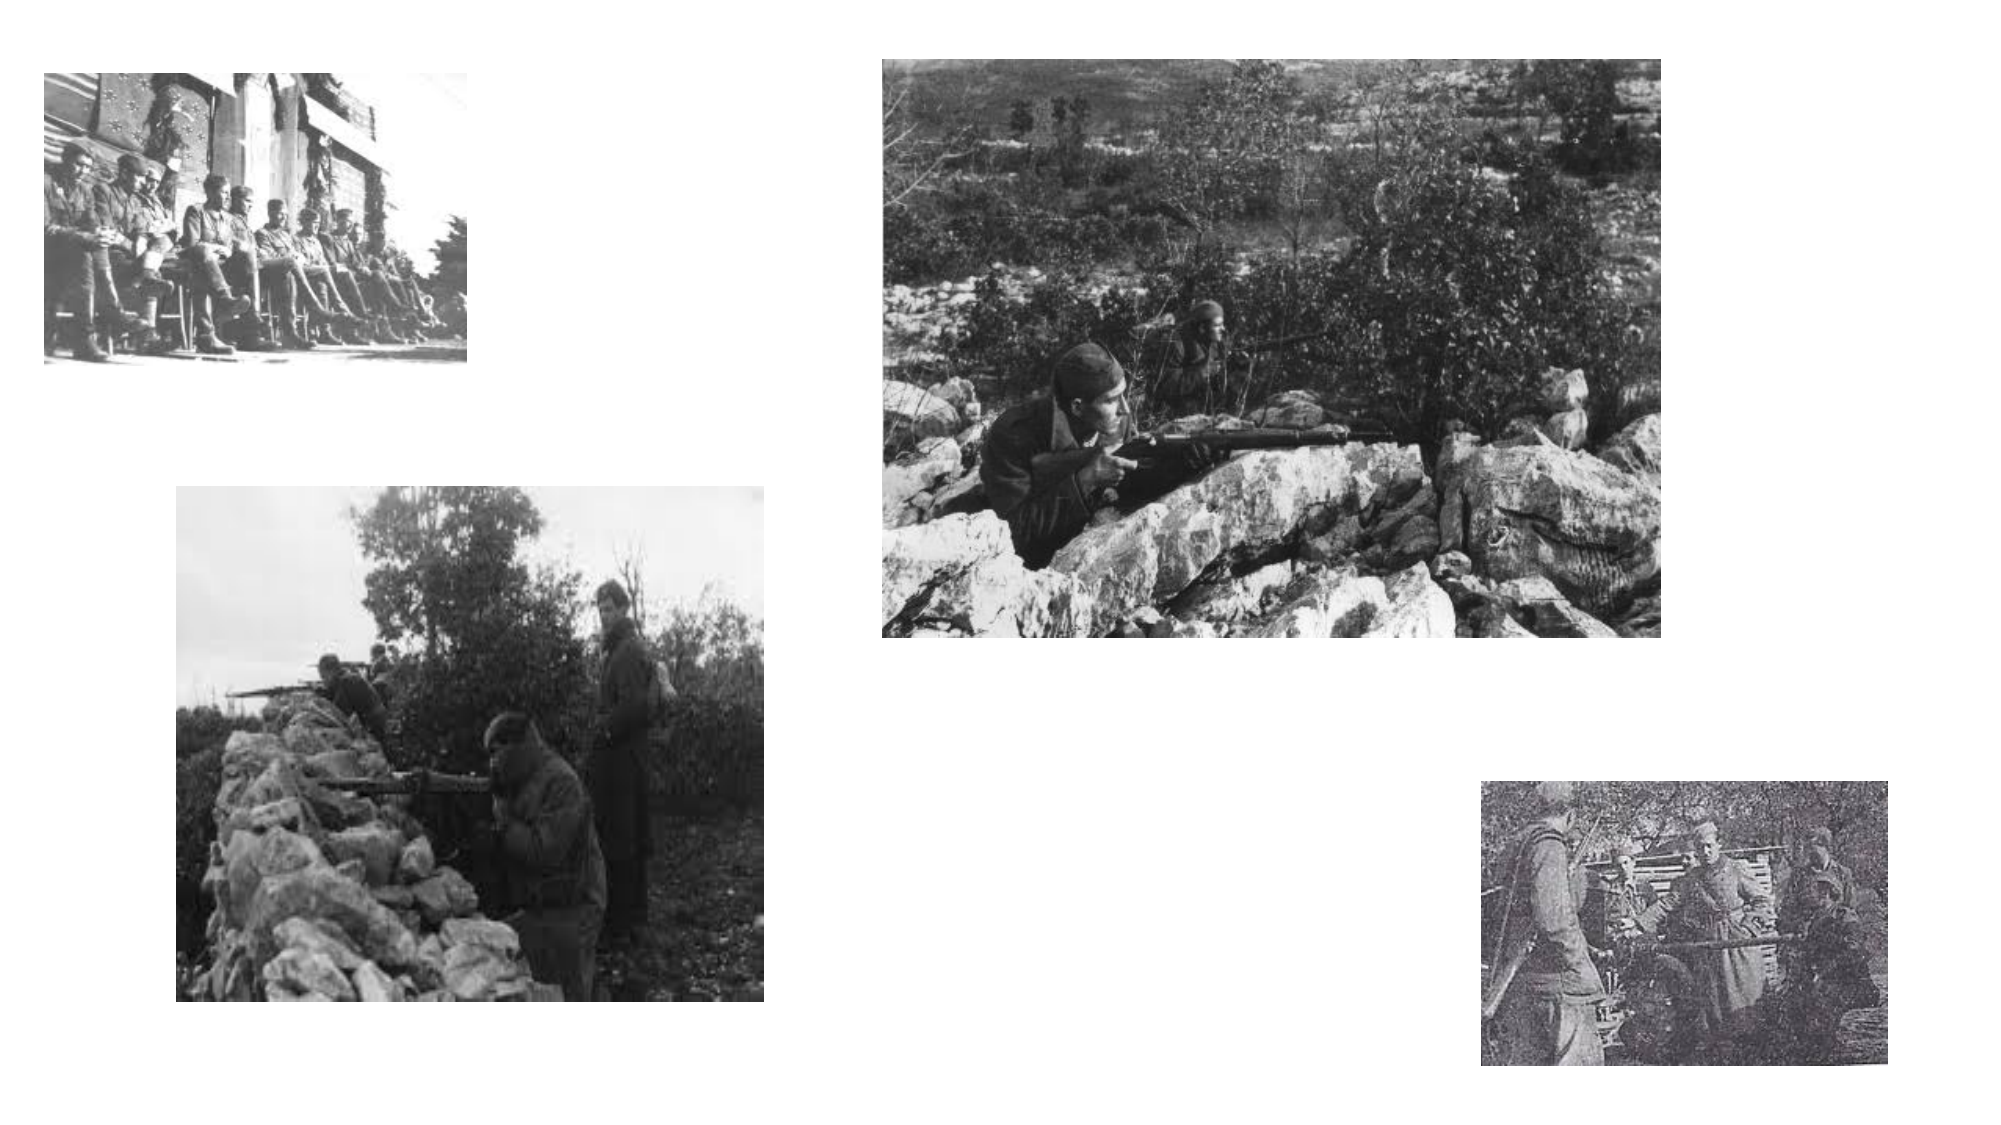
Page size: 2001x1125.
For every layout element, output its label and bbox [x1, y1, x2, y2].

picture [176, 486, 764, 1002]
picture [882, 59, 1661, 638]
picture [1481, 781, 1888, 1066]
picture [44, 73, 467, 366]
